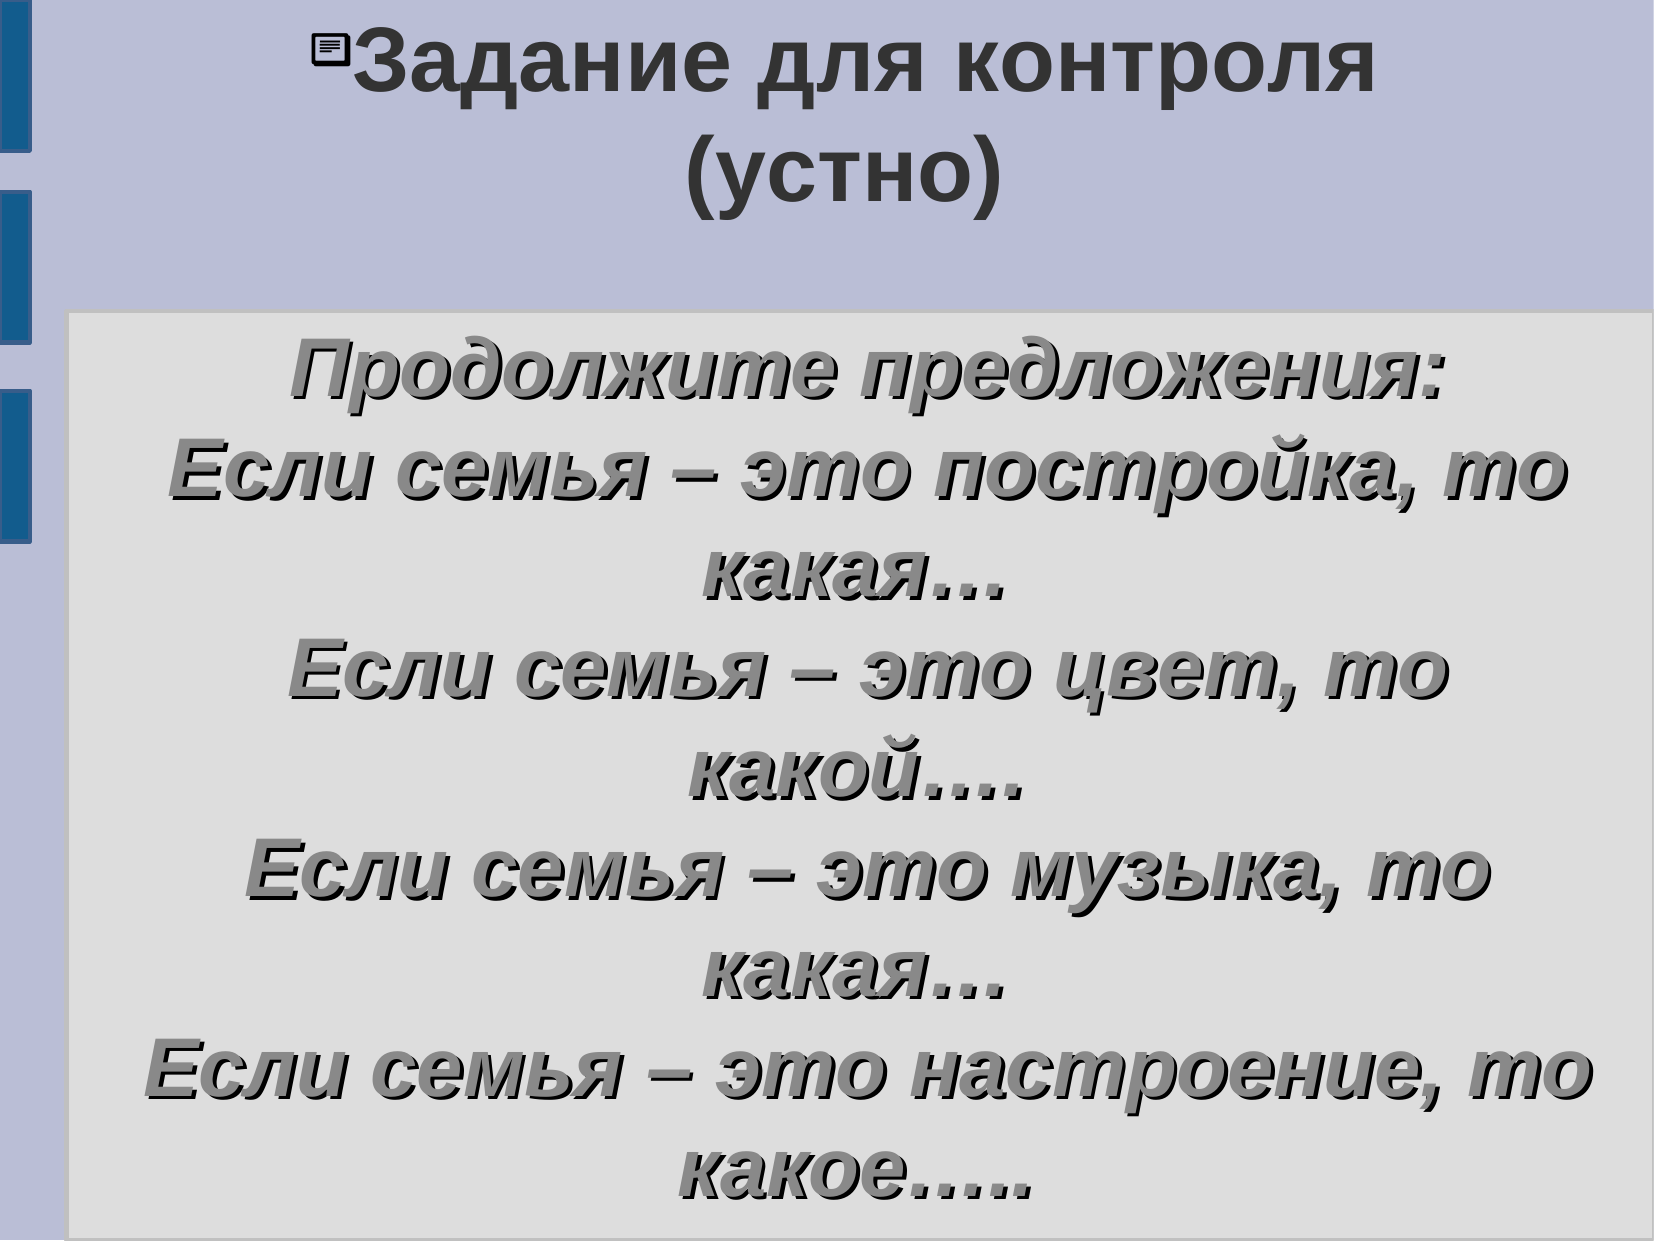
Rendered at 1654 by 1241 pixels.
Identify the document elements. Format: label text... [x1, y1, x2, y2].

title Задание для контроля (устно) [141, 0, 1548, 178]
subtitle Продолжите предложения: Если семья – это постройка, то какая… Если семья – это цвет, то какой…. Если семья – это музыка, то какая… Если семья – это настроение, то какое….. [118, 312, 1619, 1117]
